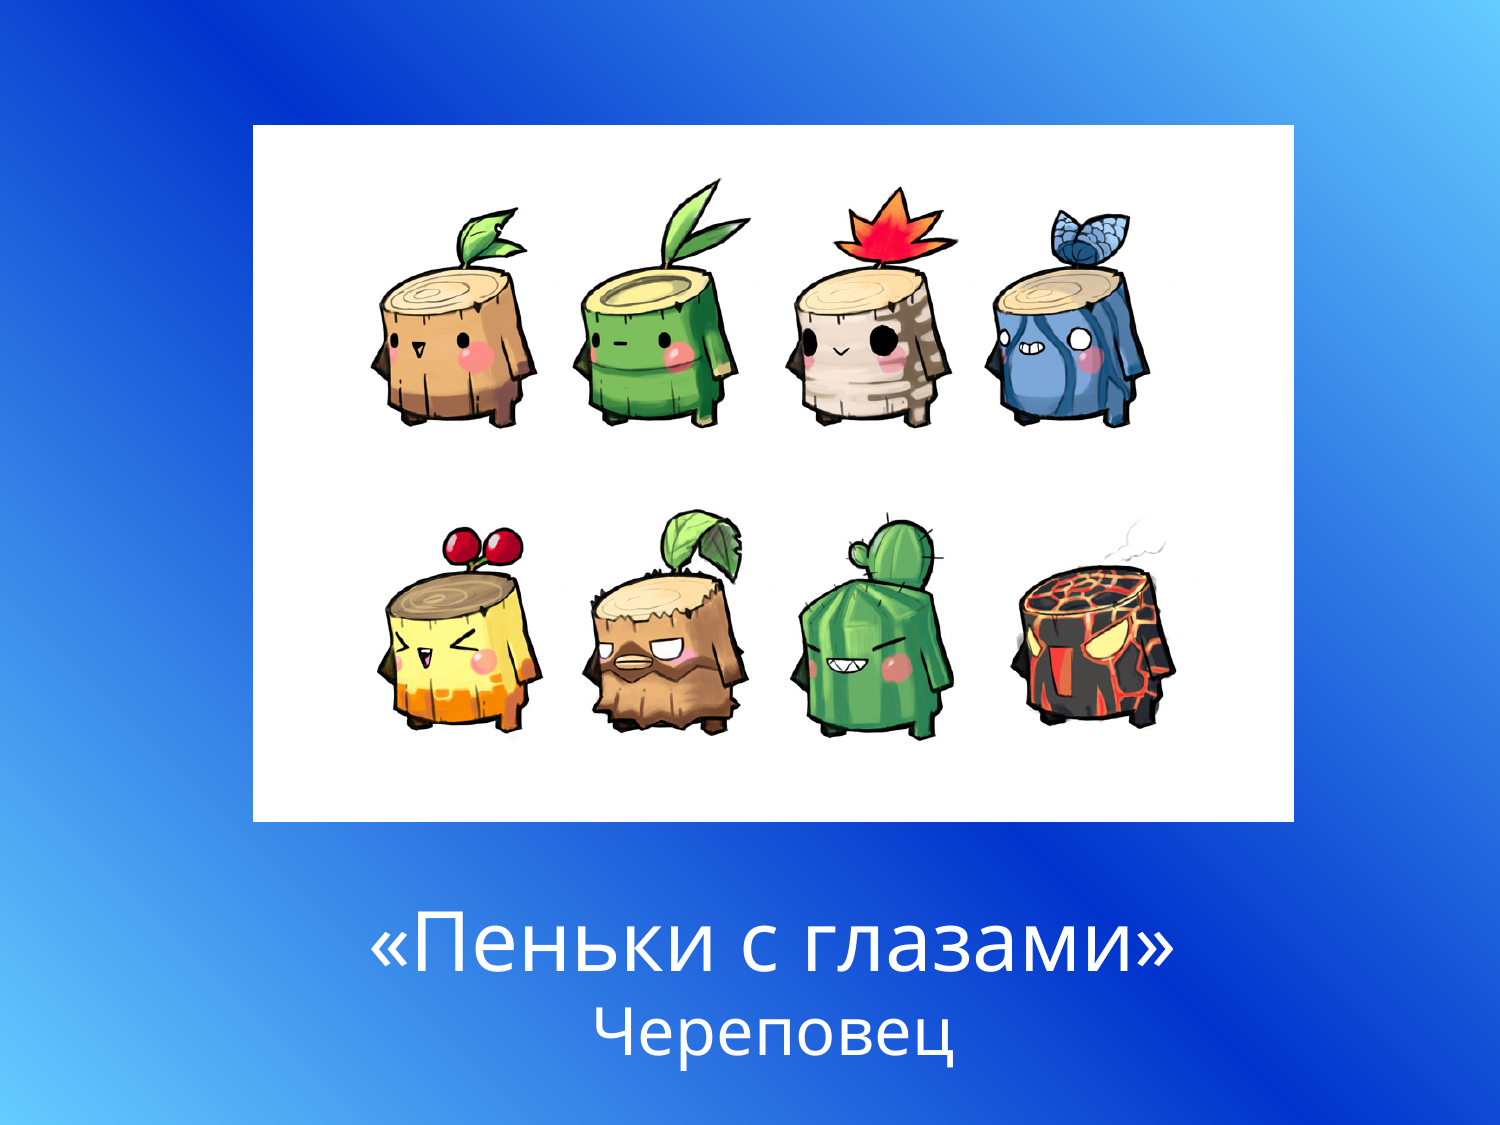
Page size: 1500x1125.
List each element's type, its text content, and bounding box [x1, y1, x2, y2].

picture [253, 125, 1294, 822]
text_box «Пеньки с глазами» Череповец [135, 857, 1411, 1099]
